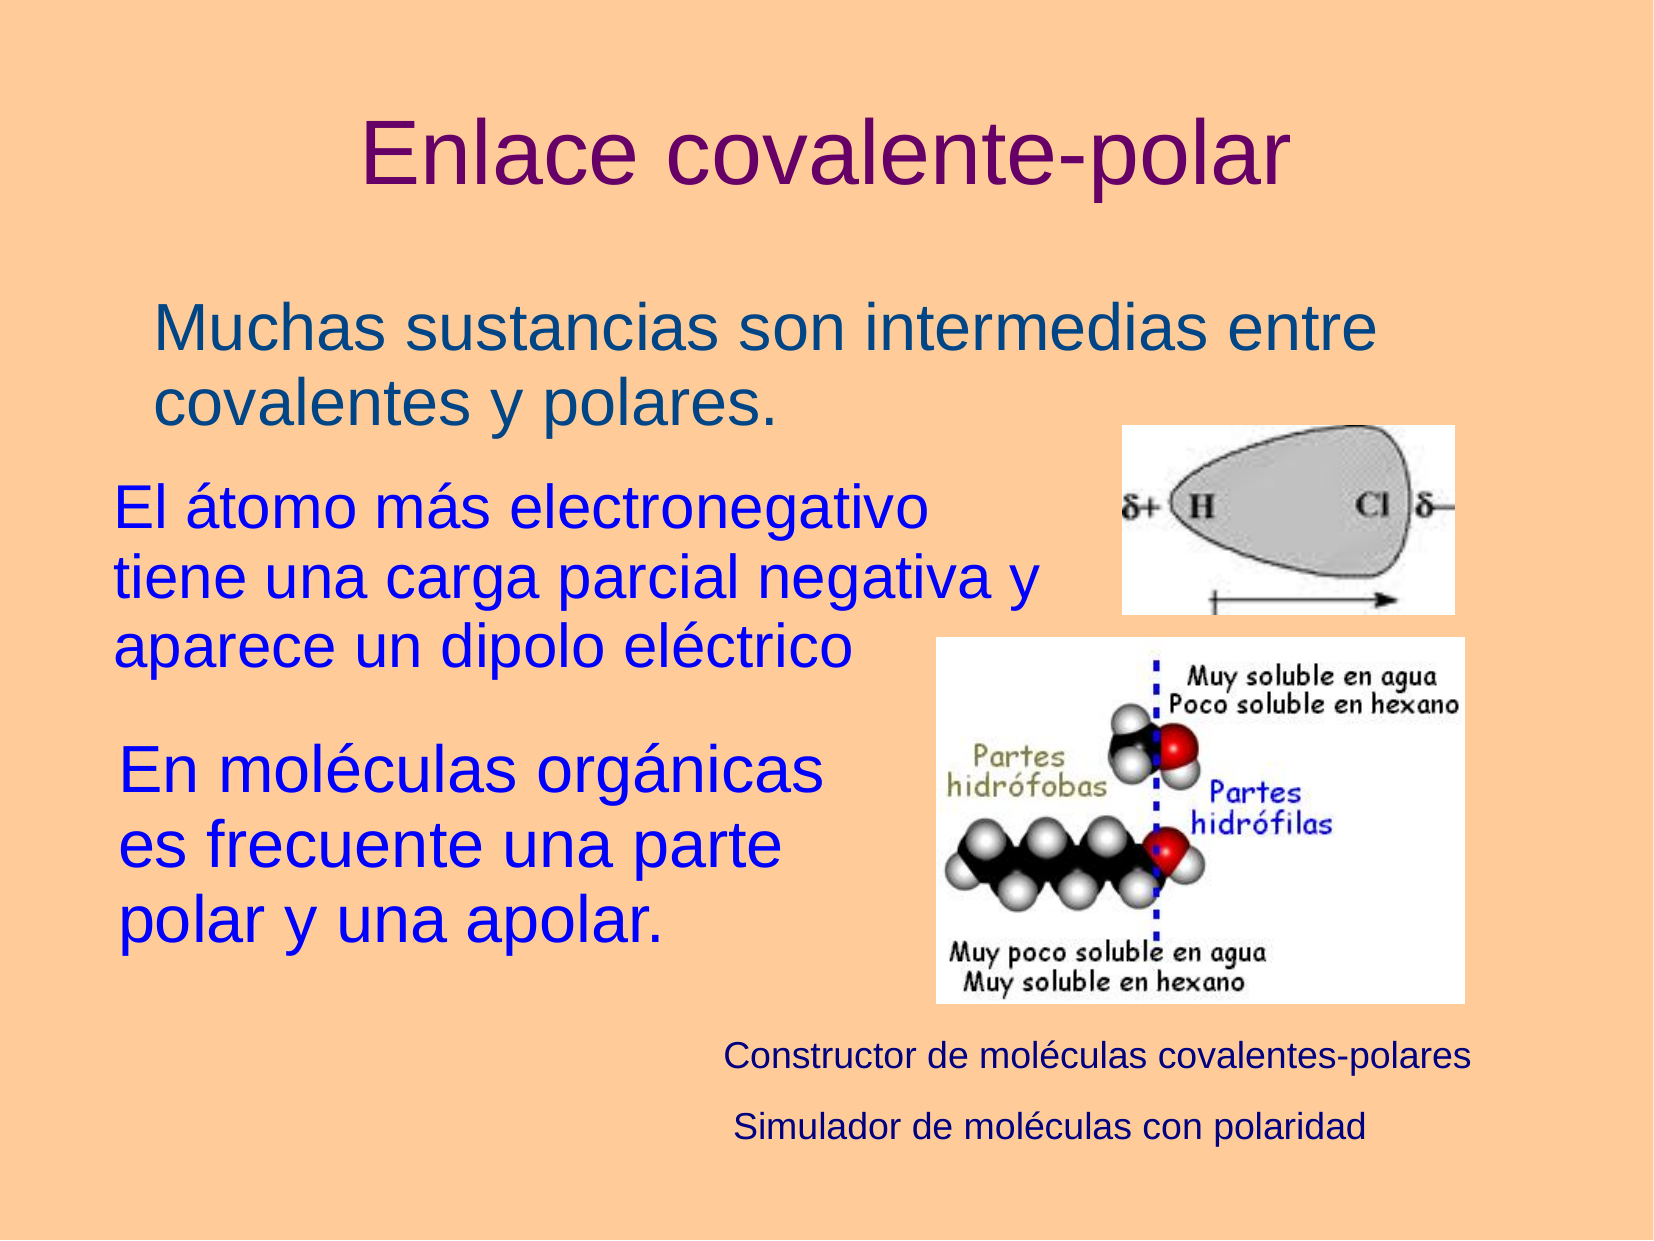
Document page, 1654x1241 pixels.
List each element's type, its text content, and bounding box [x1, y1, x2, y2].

list El átomo más electronegativo tiene una carga parcial negativa y aparece un dipolo eléctrico [47, 472, 1046, 733]
list Muchas sustancias son intermedias entre covalentes y polares. [82, 290, 1560, 681]
list En moléculas orgánicas es frecuente una parte polar y una apolar. [47, 732, 863, 993]
text_box Constructor de moléculas covalentes-polares [708, 1027, 1606, 1099]
text_box Simulador de moléculas con polaridad [718, 1098, 1489, 1170]
picture [1122, 425, 1455, 615]
title Enlace covalente-polar [82, 49, 1571, 257]
picture [936, 637, 1465, 1004]
